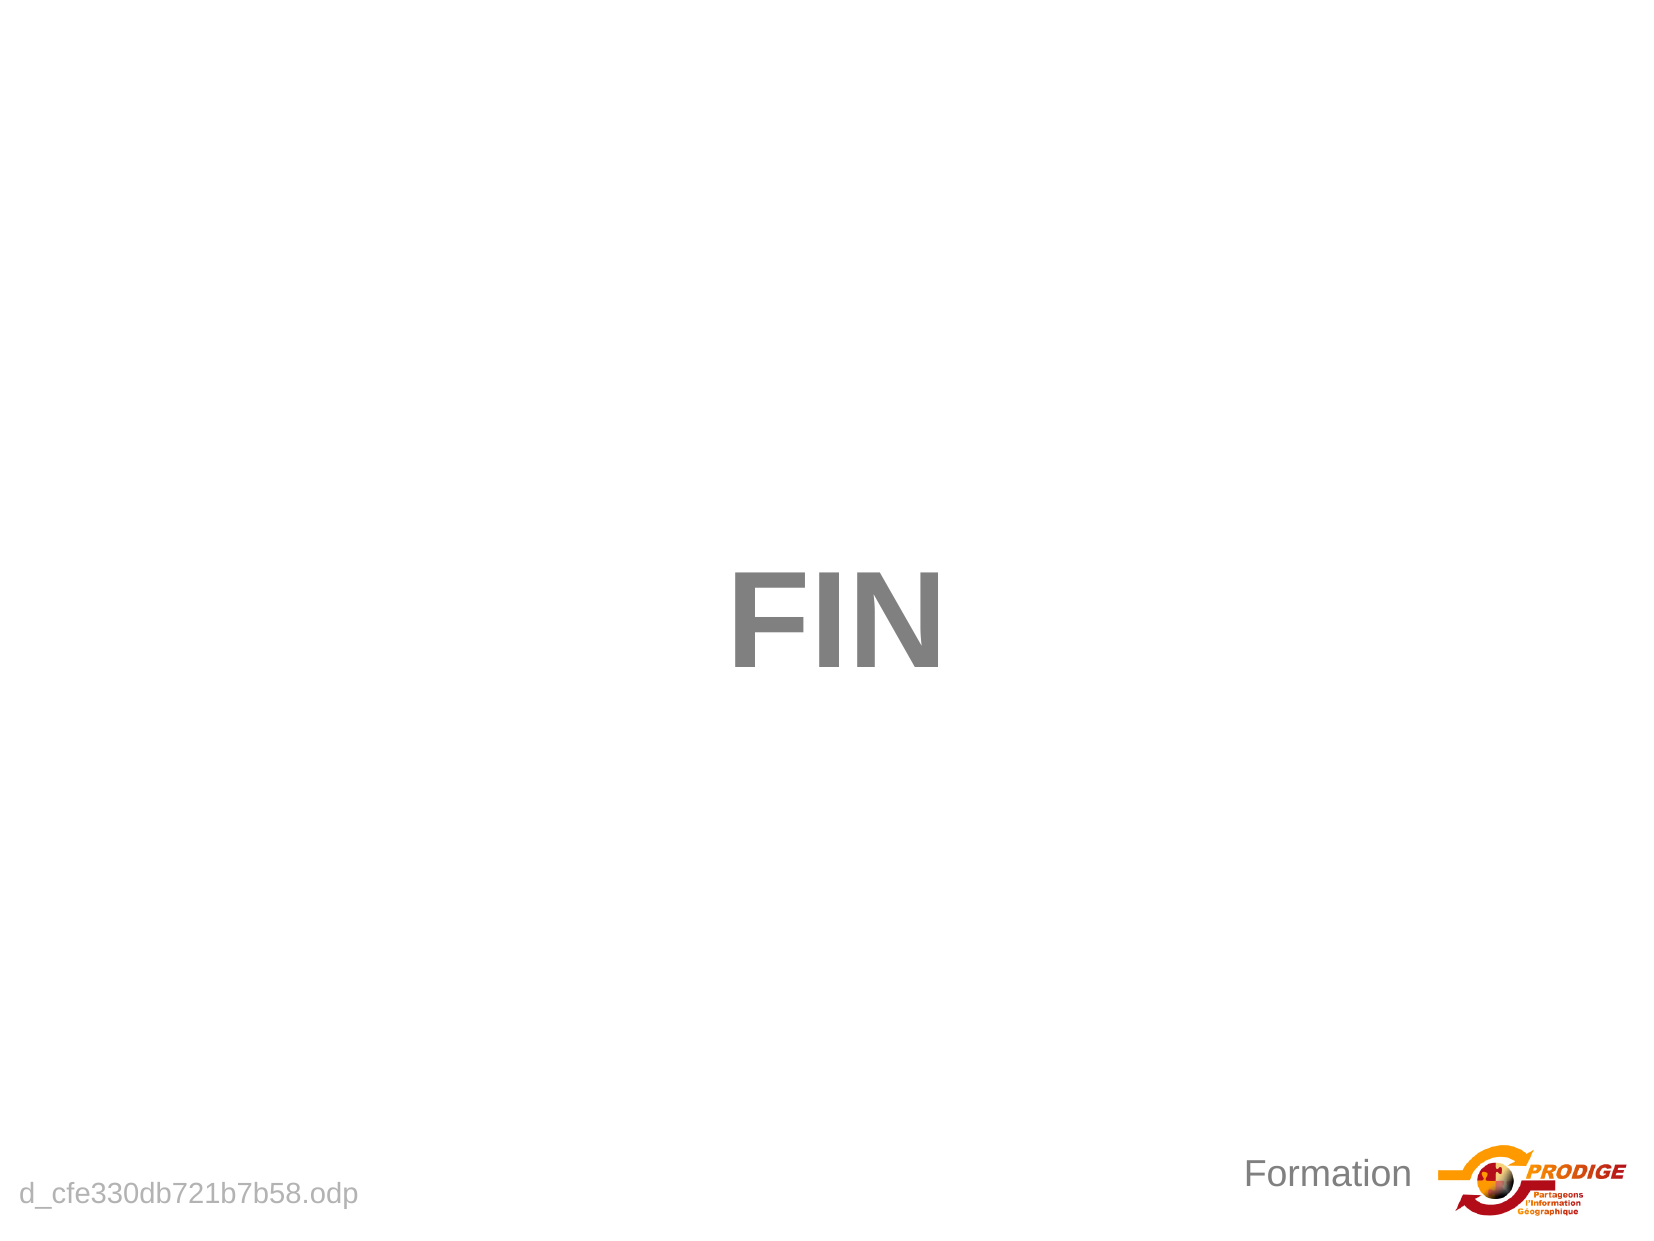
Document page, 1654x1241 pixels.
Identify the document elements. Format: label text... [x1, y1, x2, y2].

picture [1438, 1145, 1627, 1216]
text_box FIN [711, 535, 963, 705]
